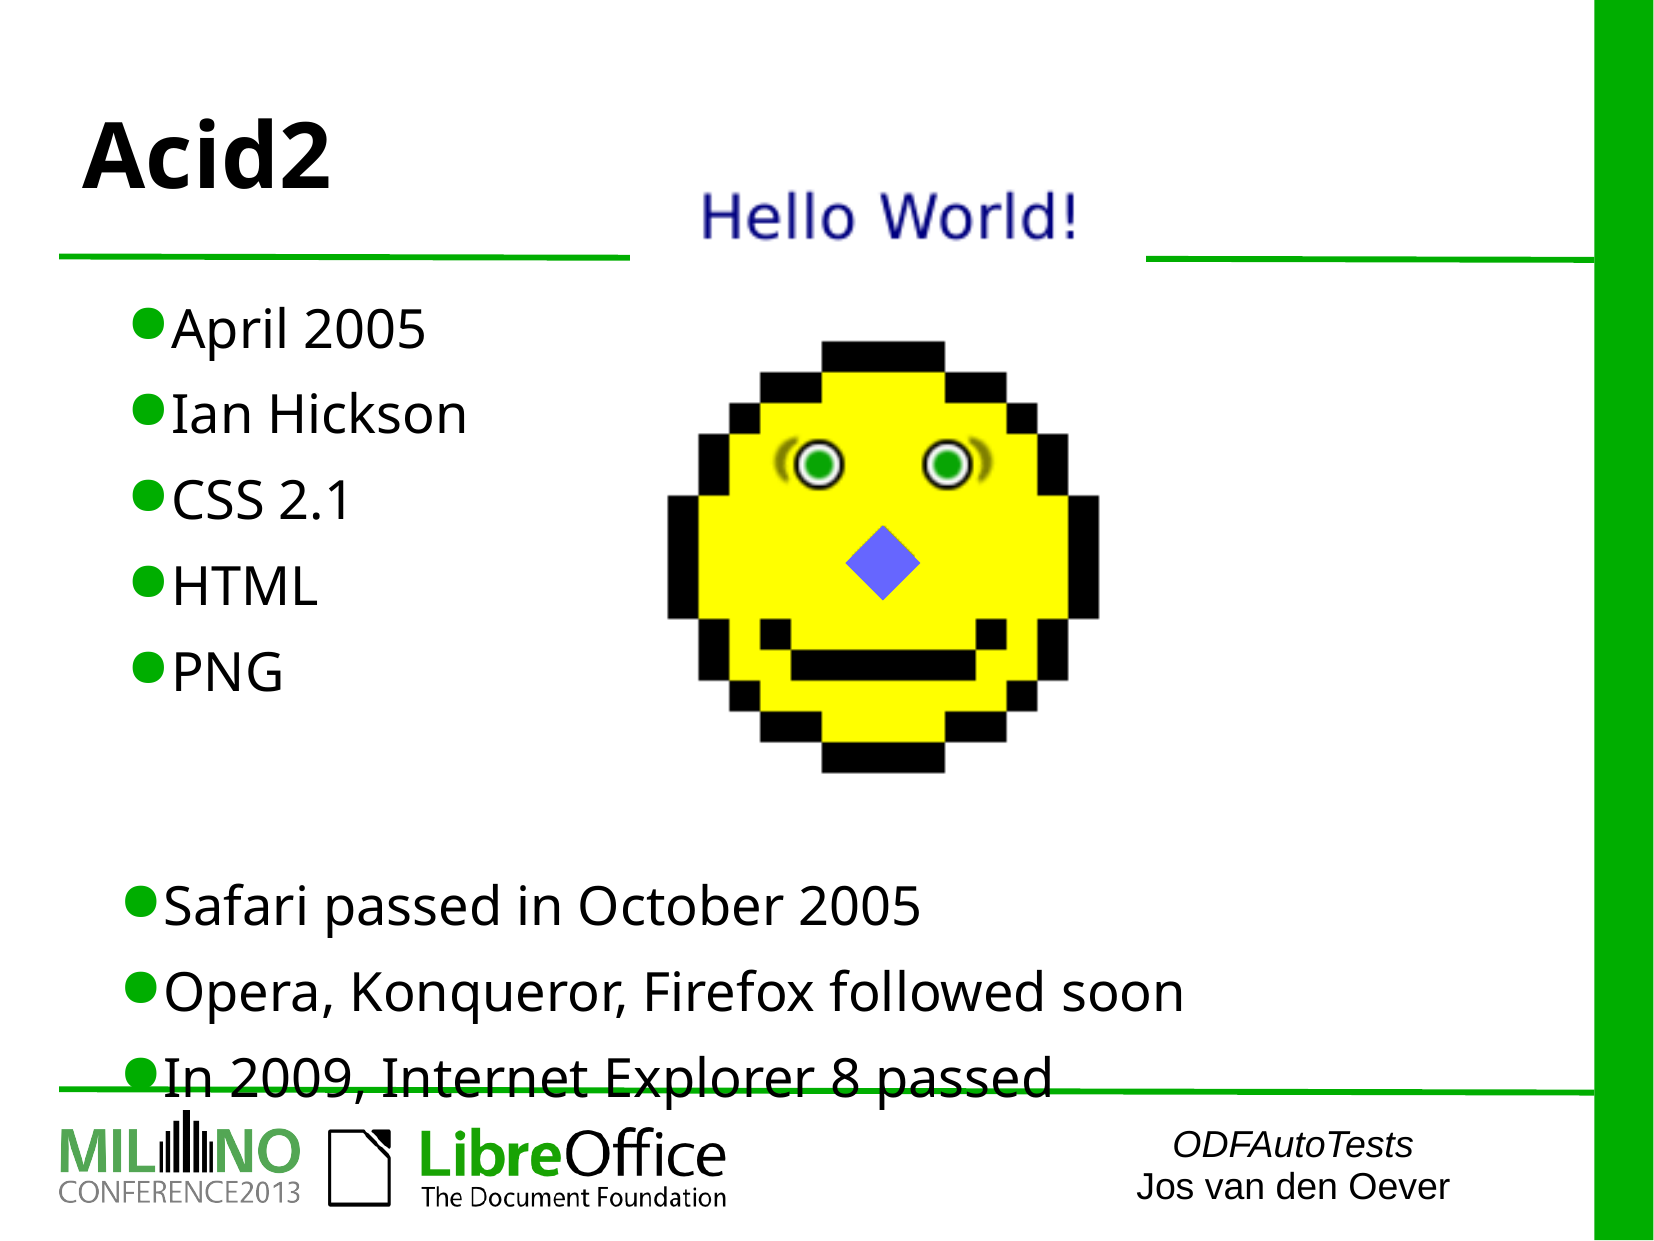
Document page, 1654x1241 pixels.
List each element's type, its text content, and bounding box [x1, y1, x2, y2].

list April 2005 Ian Hickson CSS 2.1 HTML PNG [82, 290, 630, 676]
title Acid2 [82, 49, 1571, 257]
picture [630, 152, 1146, 815]
text_box [845, 525, 921, 601]
picture [59, 1110, 75, 1203]
list Safari passed in October 2005 Opera, Konqueror, Firefox followed soon In 2009, Internet Explorer 8 passed [75, 867, 1591, 1241]
